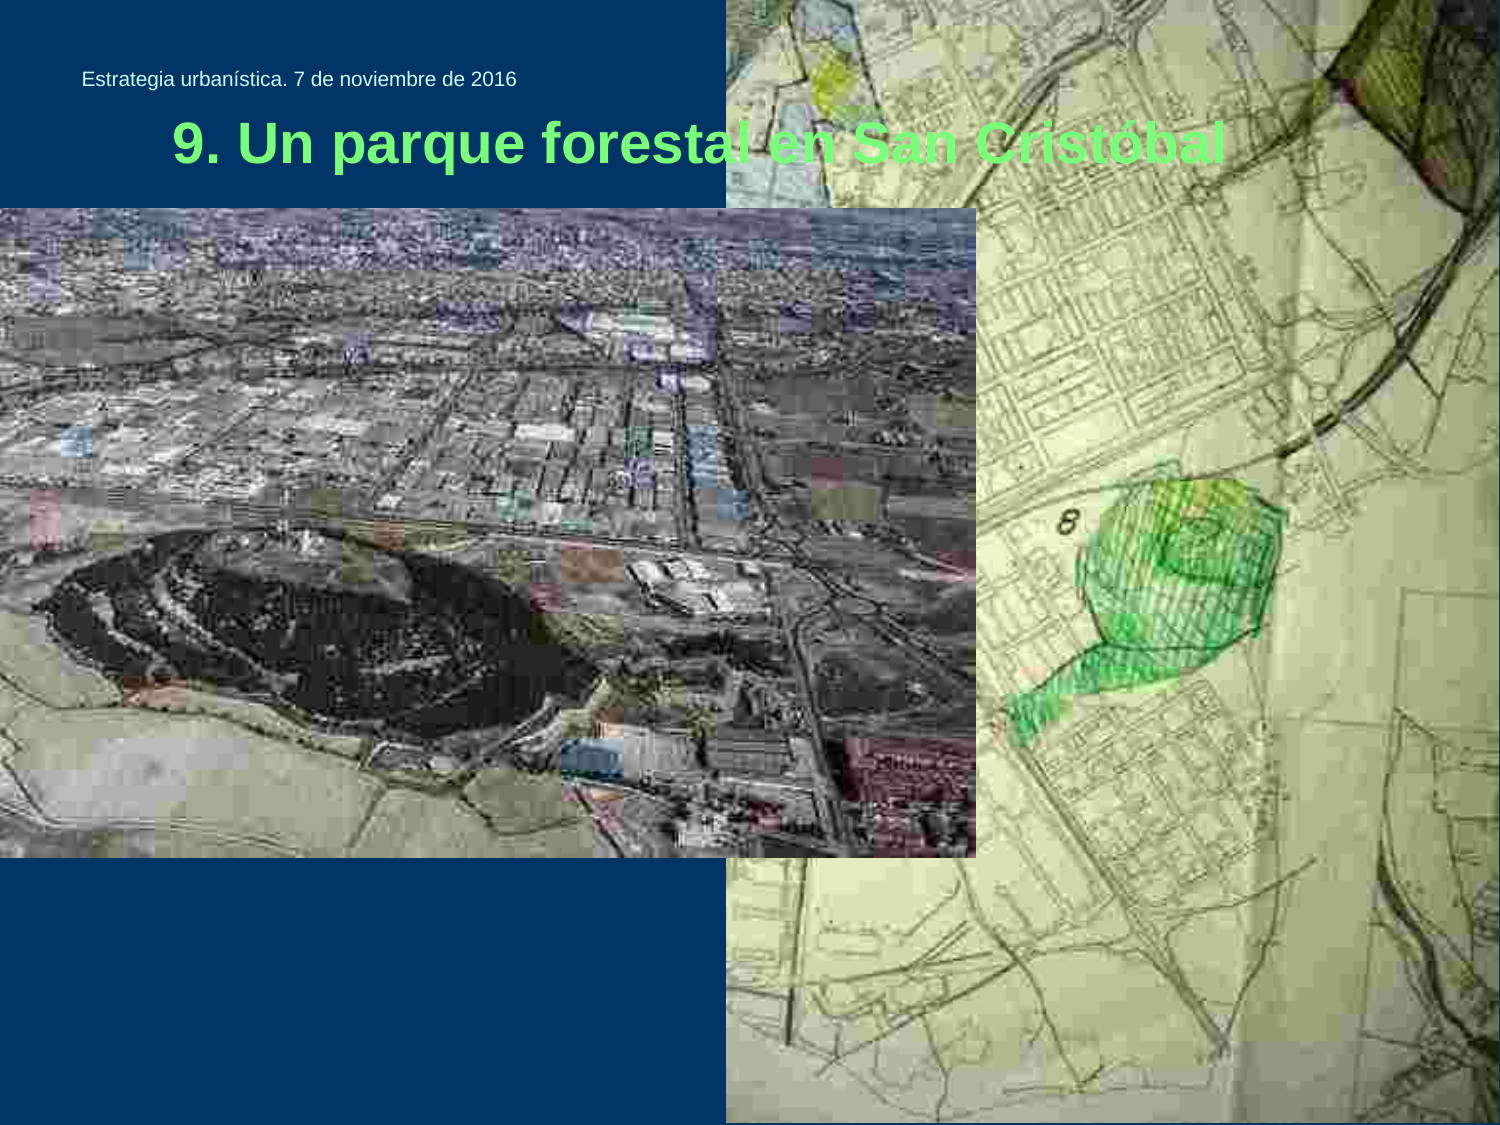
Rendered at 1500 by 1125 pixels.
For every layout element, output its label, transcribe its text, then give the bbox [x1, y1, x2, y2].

text_box Estrategia urbanística. 7 de noviembre de 2016 [66, 57, 532, 98]
text_box 9. Un parque forestal en San Cristóbal [158, 98, 1245, 183]
picture [0, 0, 1499, 1123]
